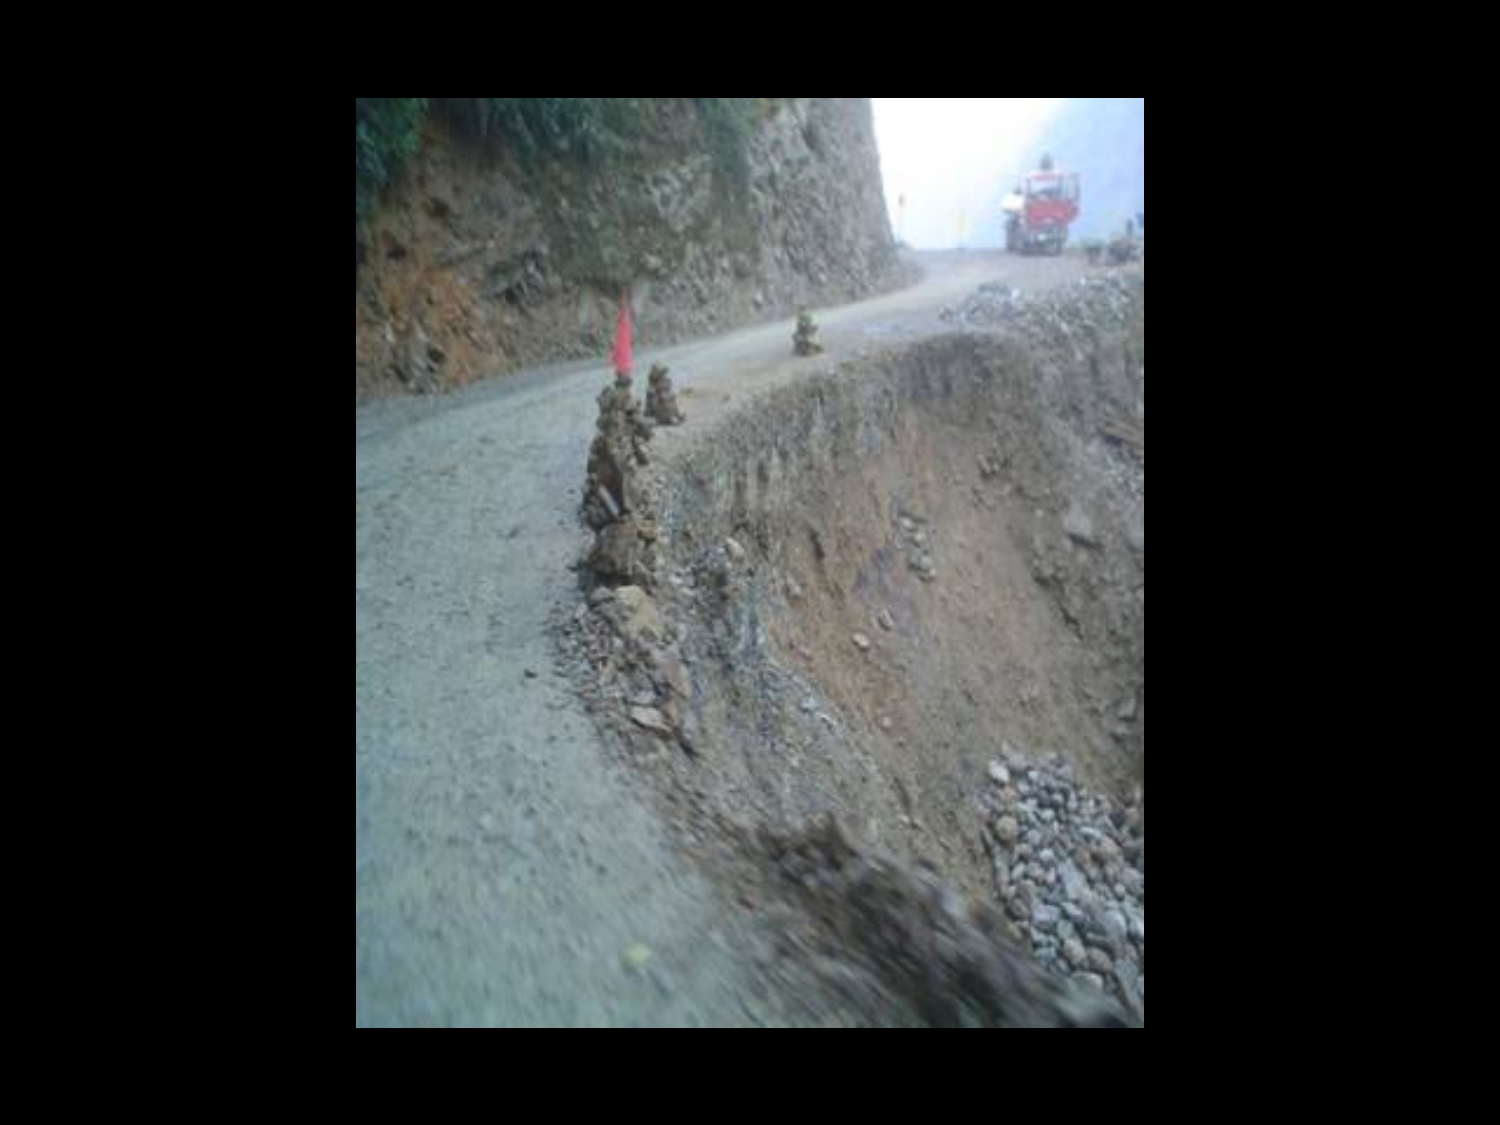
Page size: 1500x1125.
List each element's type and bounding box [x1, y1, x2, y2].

picture [356, 98, 1144, 1028]
